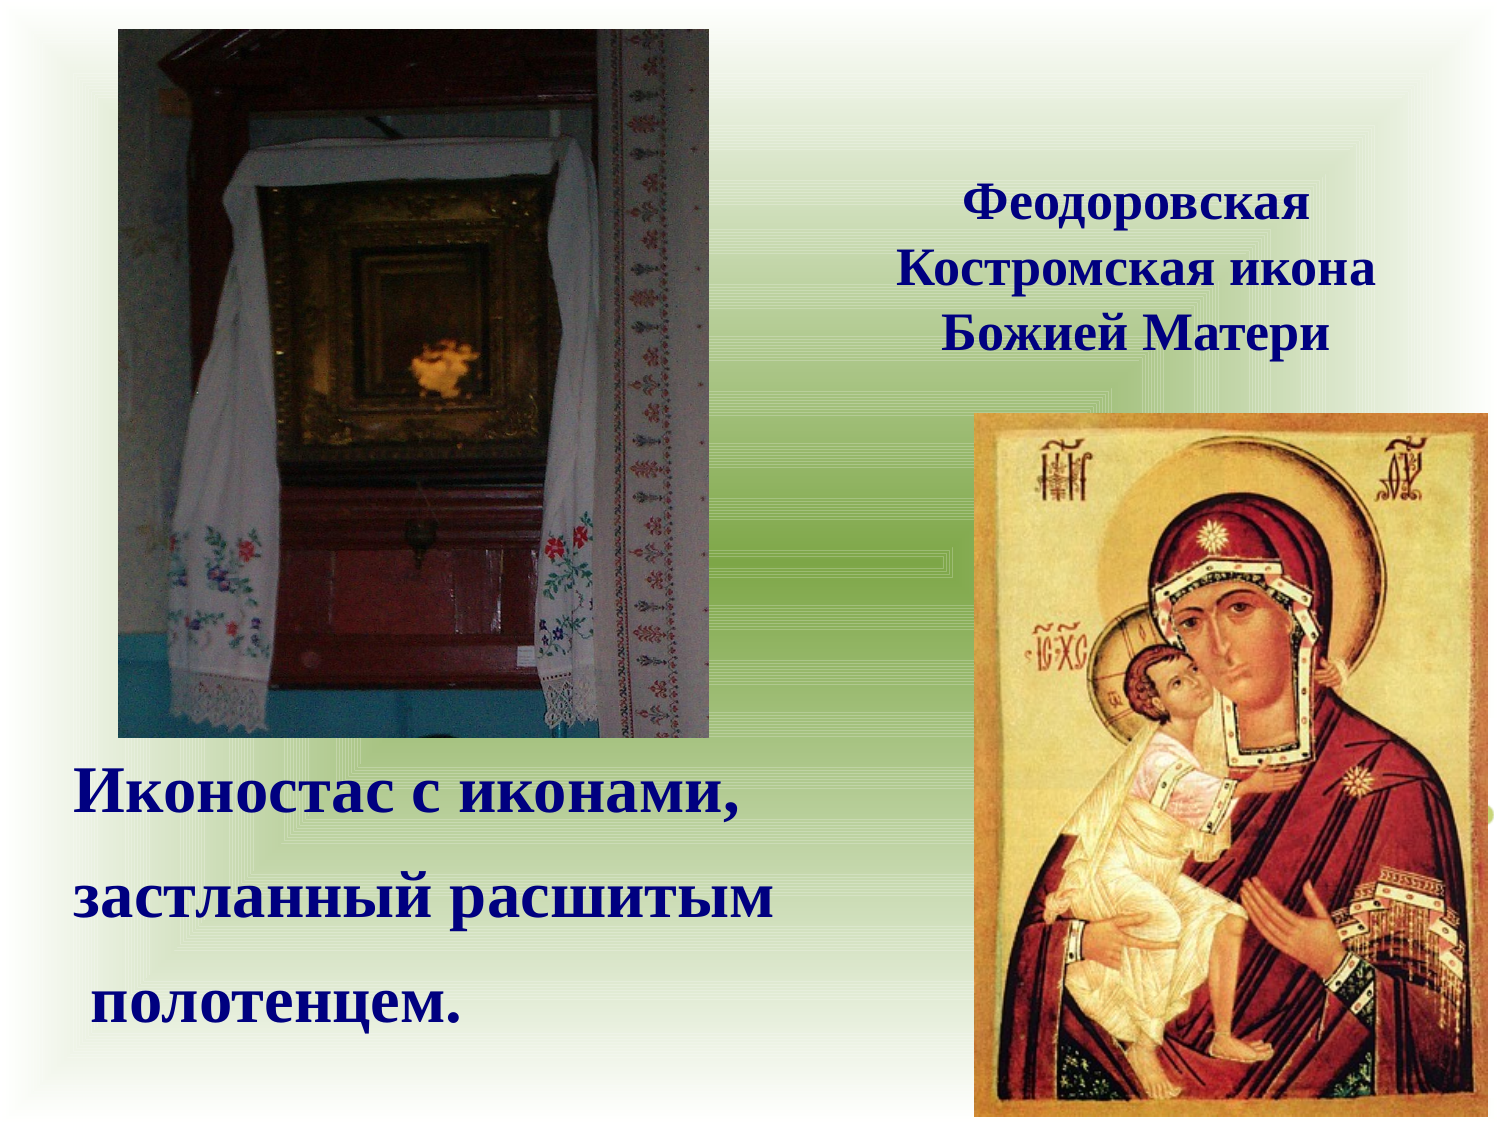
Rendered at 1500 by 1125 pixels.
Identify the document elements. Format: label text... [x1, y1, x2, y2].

picture [974, 413, 1488, 1117]
text_box Иконостас с иконами, застланный расшитым полотенцем. [59, 738, 1477, 1125]
text_box Феодоровская Костромская икона Божией Матери [797, 88, 1477, 439]
picture [118, 29, 709, 738]
